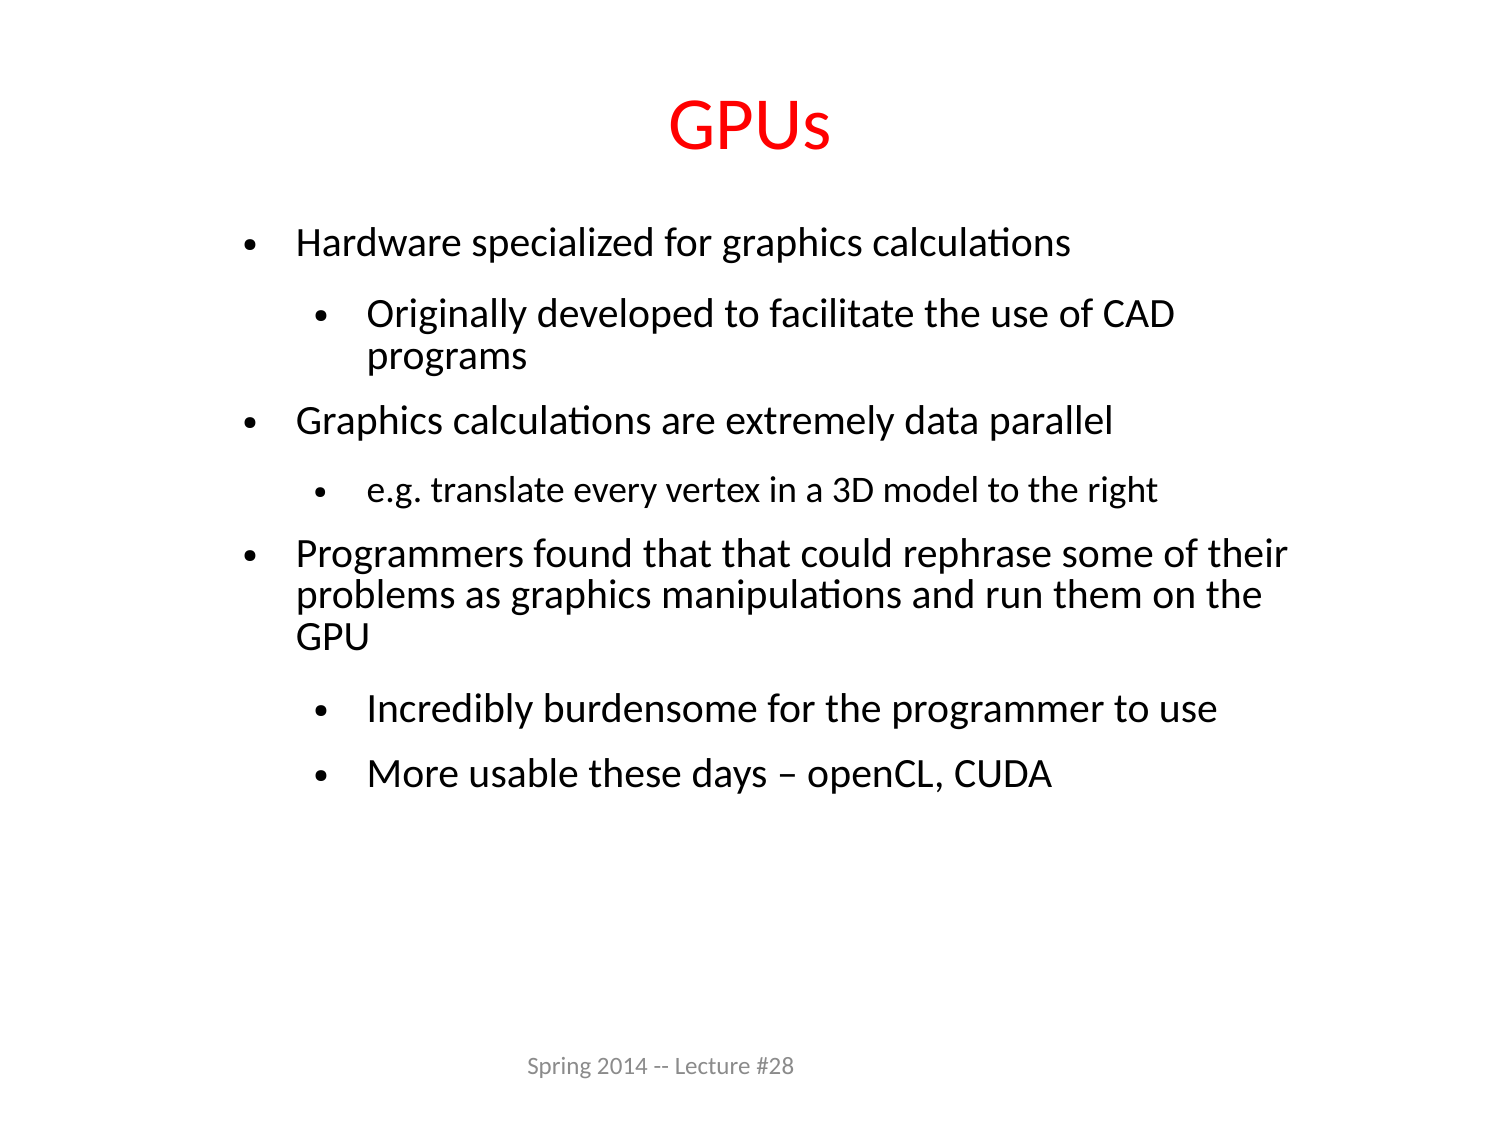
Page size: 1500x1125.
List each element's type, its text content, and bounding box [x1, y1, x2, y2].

title GPUs [112, 37, 1388, 225]
list Hardware specialized for graphics calculations Originally developed to facilitate the use of CAD programs Graphics calculations are extremely data parallel e.g. translate every vertex in a 3D model to the right Programmers found that that could rephrase some of their problems as graphics manipulations and run them on the GPU Incredibly burdensome for the programmer to use More usable these days – openCL, CUDA [225, 224, 1313, 1088]
